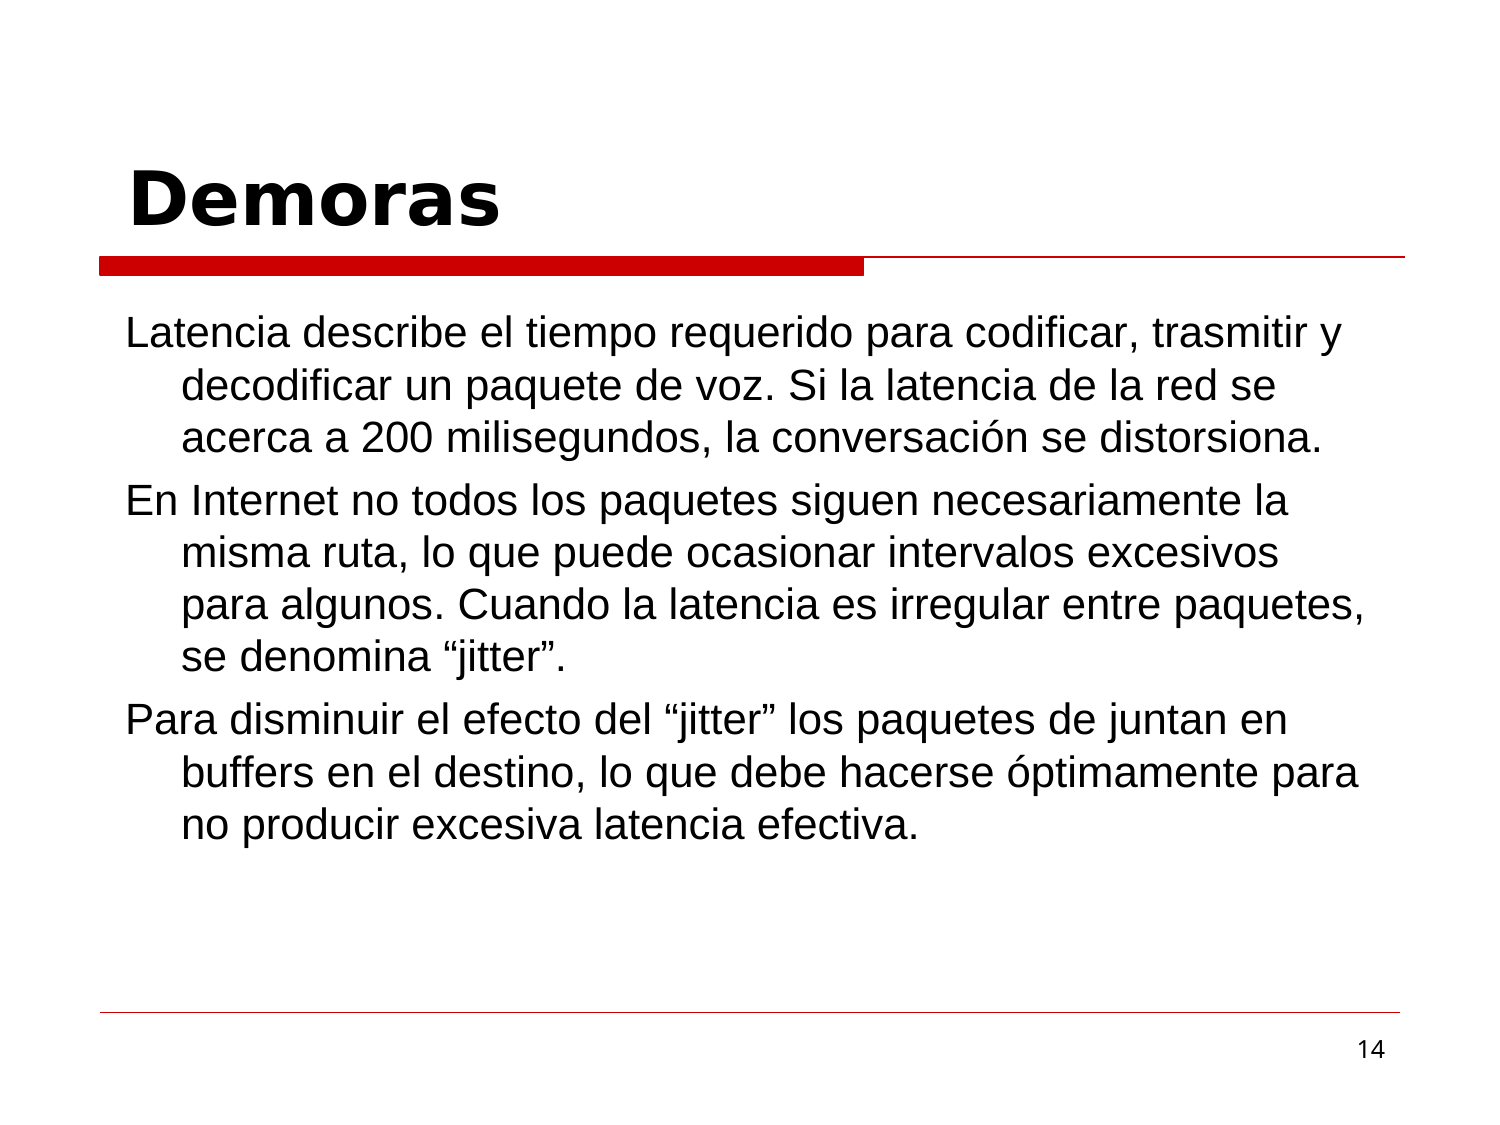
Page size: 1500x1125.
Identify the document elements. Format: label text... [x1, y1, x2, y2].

title Demoras [112, 62, 1388, 250]
list Latencia describe el tiempo requerido para codificar, trasmitir y decodificar un paquete de voz. Si la latencia de la red se acerca a 200 milisegundos, la conversación se distorsiona. En Internet no todos los paquetes siguen necesariamente la misma ruta, lo que puede ocasionar intervalos excesivos para algunos. Cuando la latencia es irregular entre paquetes, se denomina “jitter”. Para disminuir el efecto del “jitter” los paquetes de juntan en buffers en el destino, lo que debe hacerse óptimamente para no producir excesiva latencia efectiva. [110, 297, 1386, 973]
